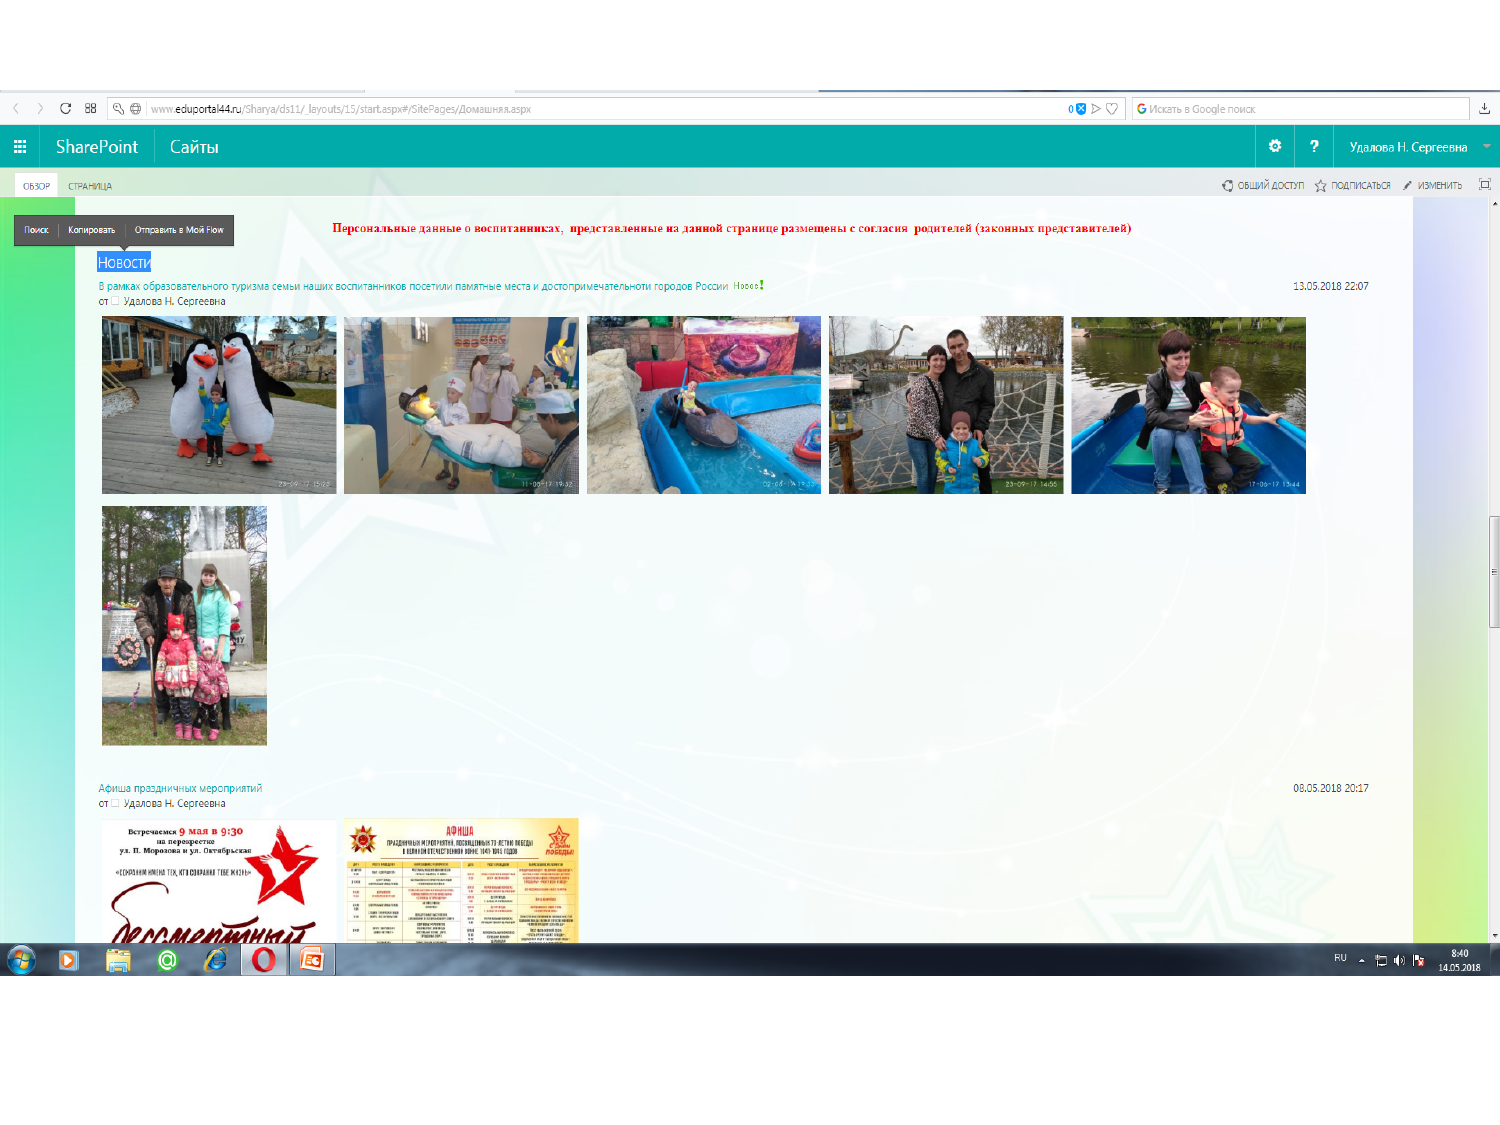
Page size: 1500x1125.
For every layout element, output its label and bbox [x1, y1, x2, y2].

picture [0, 90, 1500, 977]
